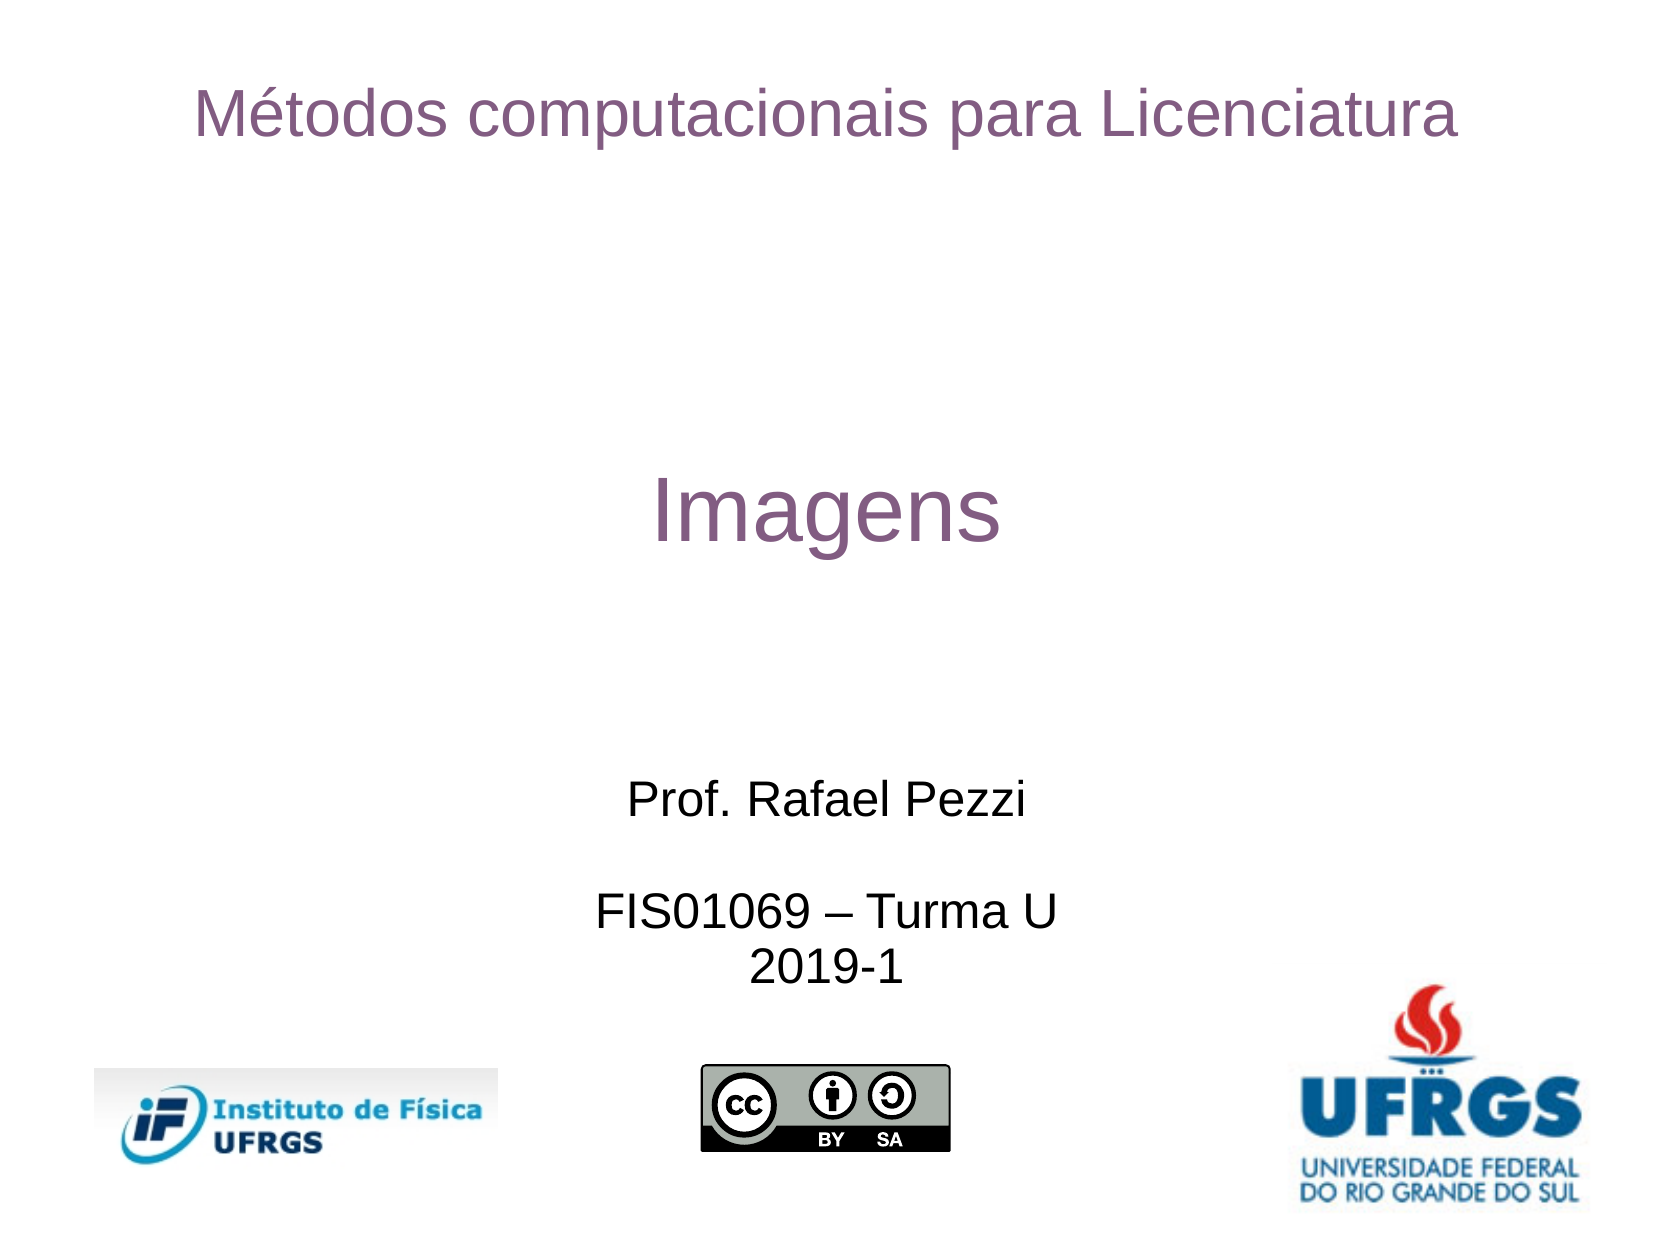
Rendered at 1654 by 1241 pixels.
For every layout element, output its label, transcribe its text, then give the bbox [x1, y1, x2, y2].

picture [700, 1064, 951, 1152]
title Métodos computacionais para Licenciatura Imagens [82, 76, 1571, 561]
subtitle Prof. Rafael Pezzi FIS01069 – Turma U 2019-1 [82, 697, 1571, 1069]
picture [1272, 962, 1607, 1228]
picture [94, 1068, 498, 1179]
